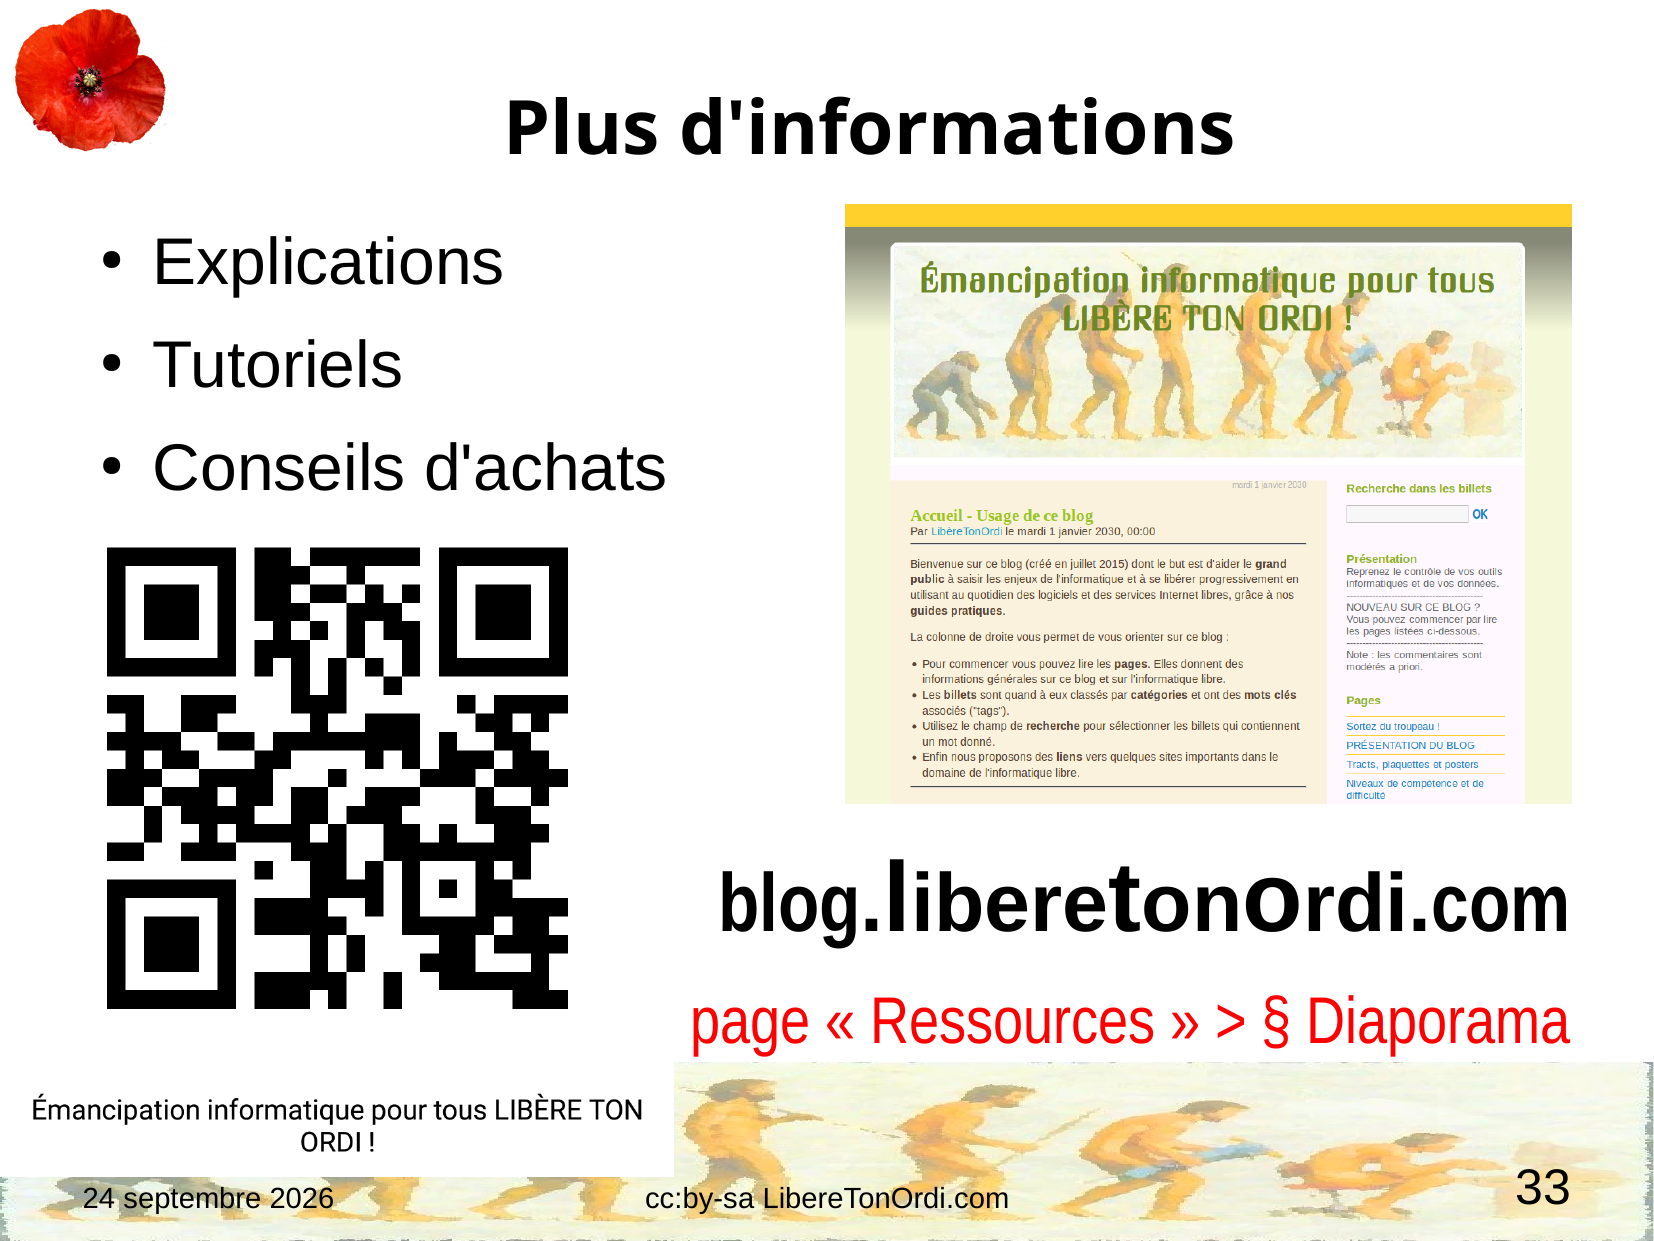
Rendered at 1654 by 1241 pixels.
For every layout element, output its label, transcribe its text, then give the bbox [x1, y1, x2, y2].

picture [0, 507, 1654, 1241]
picture [11, 5, 169, 154]
list Explications Tutoriels Conseils d'achats blog.liberetonordi.com page « Ressources » > § Diaporama [82, 224, 1571, 1063]
title Plus d'informations [168, 49, 1571, 201]
picture [845, 204, 1572, 804]
